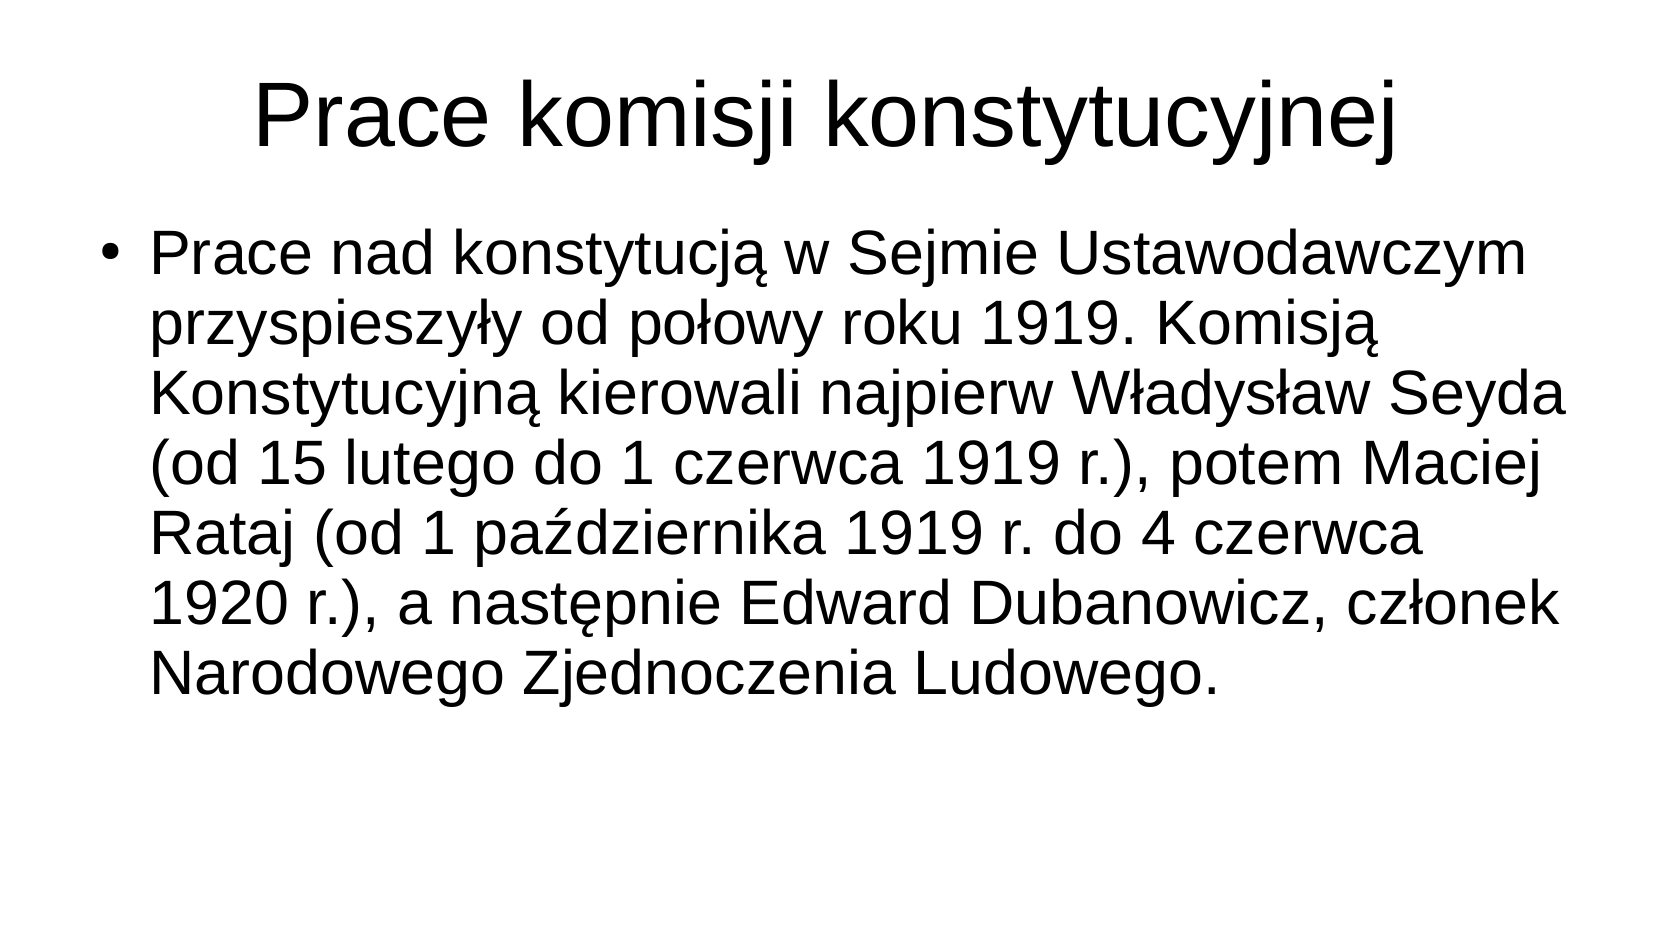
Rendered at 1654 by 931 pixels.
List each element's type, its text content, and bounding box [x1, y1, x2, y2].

list Prace nad konstytucją w Sejmie Ustawodawczym przyspieszyły od połowy roku 1919. Komisją Konstytucyjną kierowali najpierw Władysław Seyda (od 15 lutego do 1 czerwca 1919 r.), potem Maciej Rataj (od 1 października 1919 r. do 4 czerwca 1920 r.), a następnie Edward Dubanowicz, członek Narodowego Zjednoczenia Ludowego. [82, 217, 1571, 758]
title Prace komisji konstytucyjnej [82, 37, 1571, 193]
